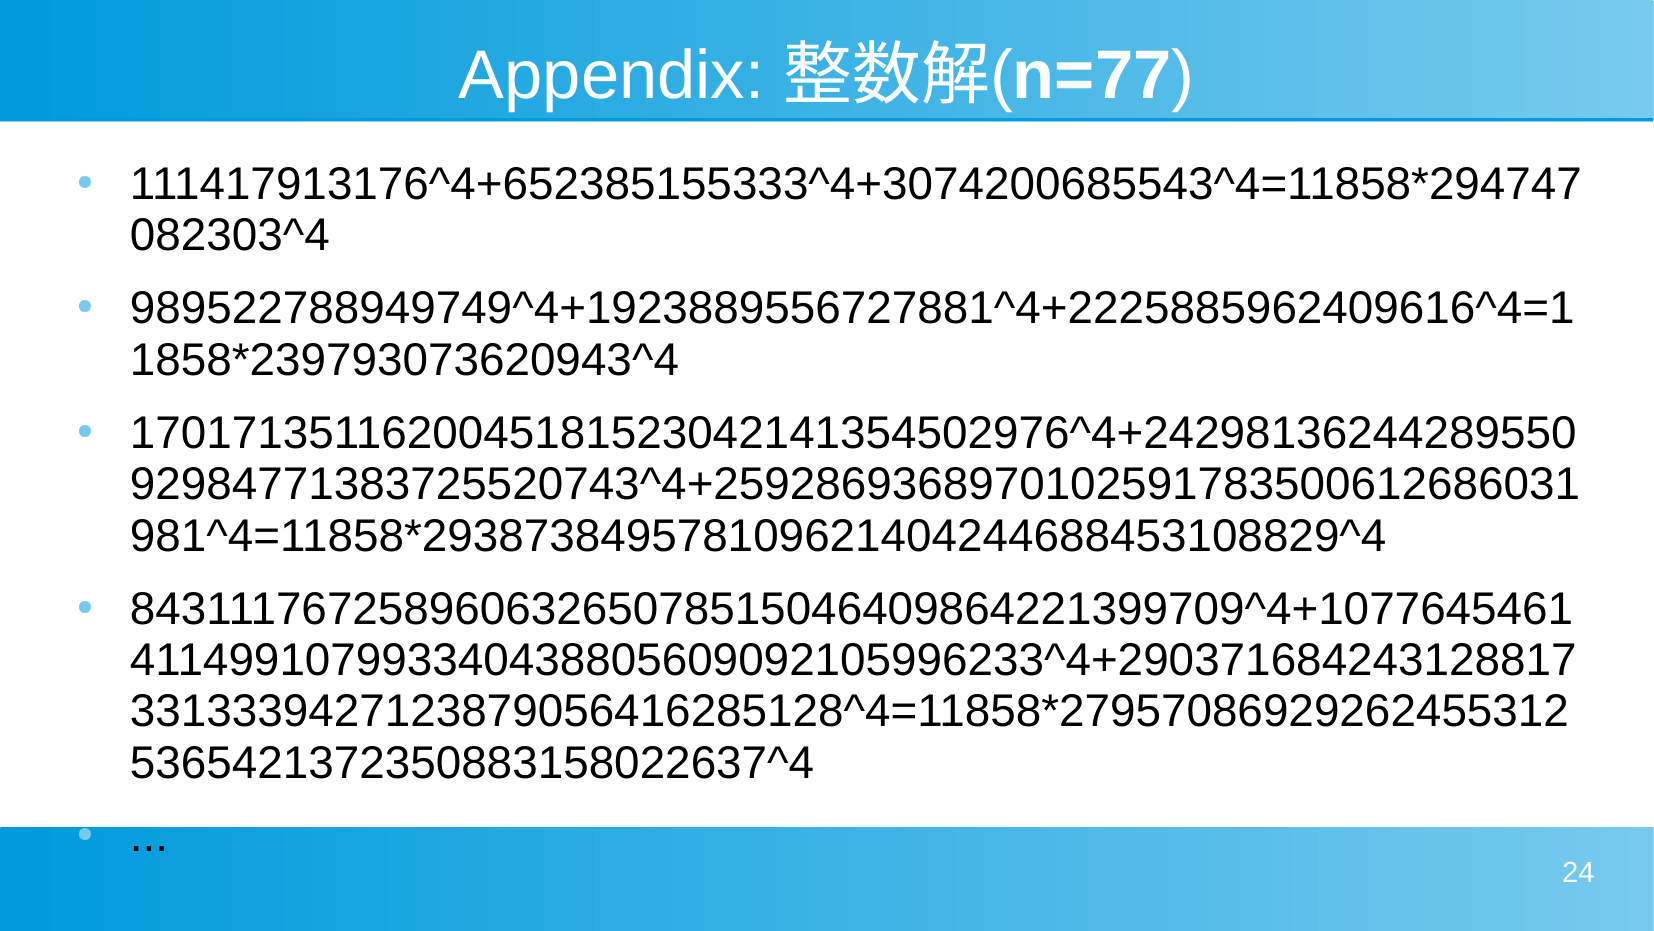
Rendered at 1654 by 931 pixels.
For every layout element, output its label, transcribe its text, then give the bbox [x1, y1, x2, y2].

title Appendix: 整数解(n=77) [59, 29, 1595, 108]
list 111417913176^4+652385155333^4+3074200685543^4=11858*294747082303^4 989522788949749^4+1923889556727881^4+2225885962409616^4=11858*239793073620943^4 1701713511620045181523042141354502976^4+2429813624428955092984771383725520743^4+2592869368970102591783500612686031981^4=11858*293873849578109621404244688453108829^4 84311176725896063265078515046409864221399709^4+1077645461411499107993340438805609092105996233^4+2903716842431288173313339427123879056416285128^4=11858*279570869292624553125365421372350883158022637^4 ... [59, 121, 1595, 857]
